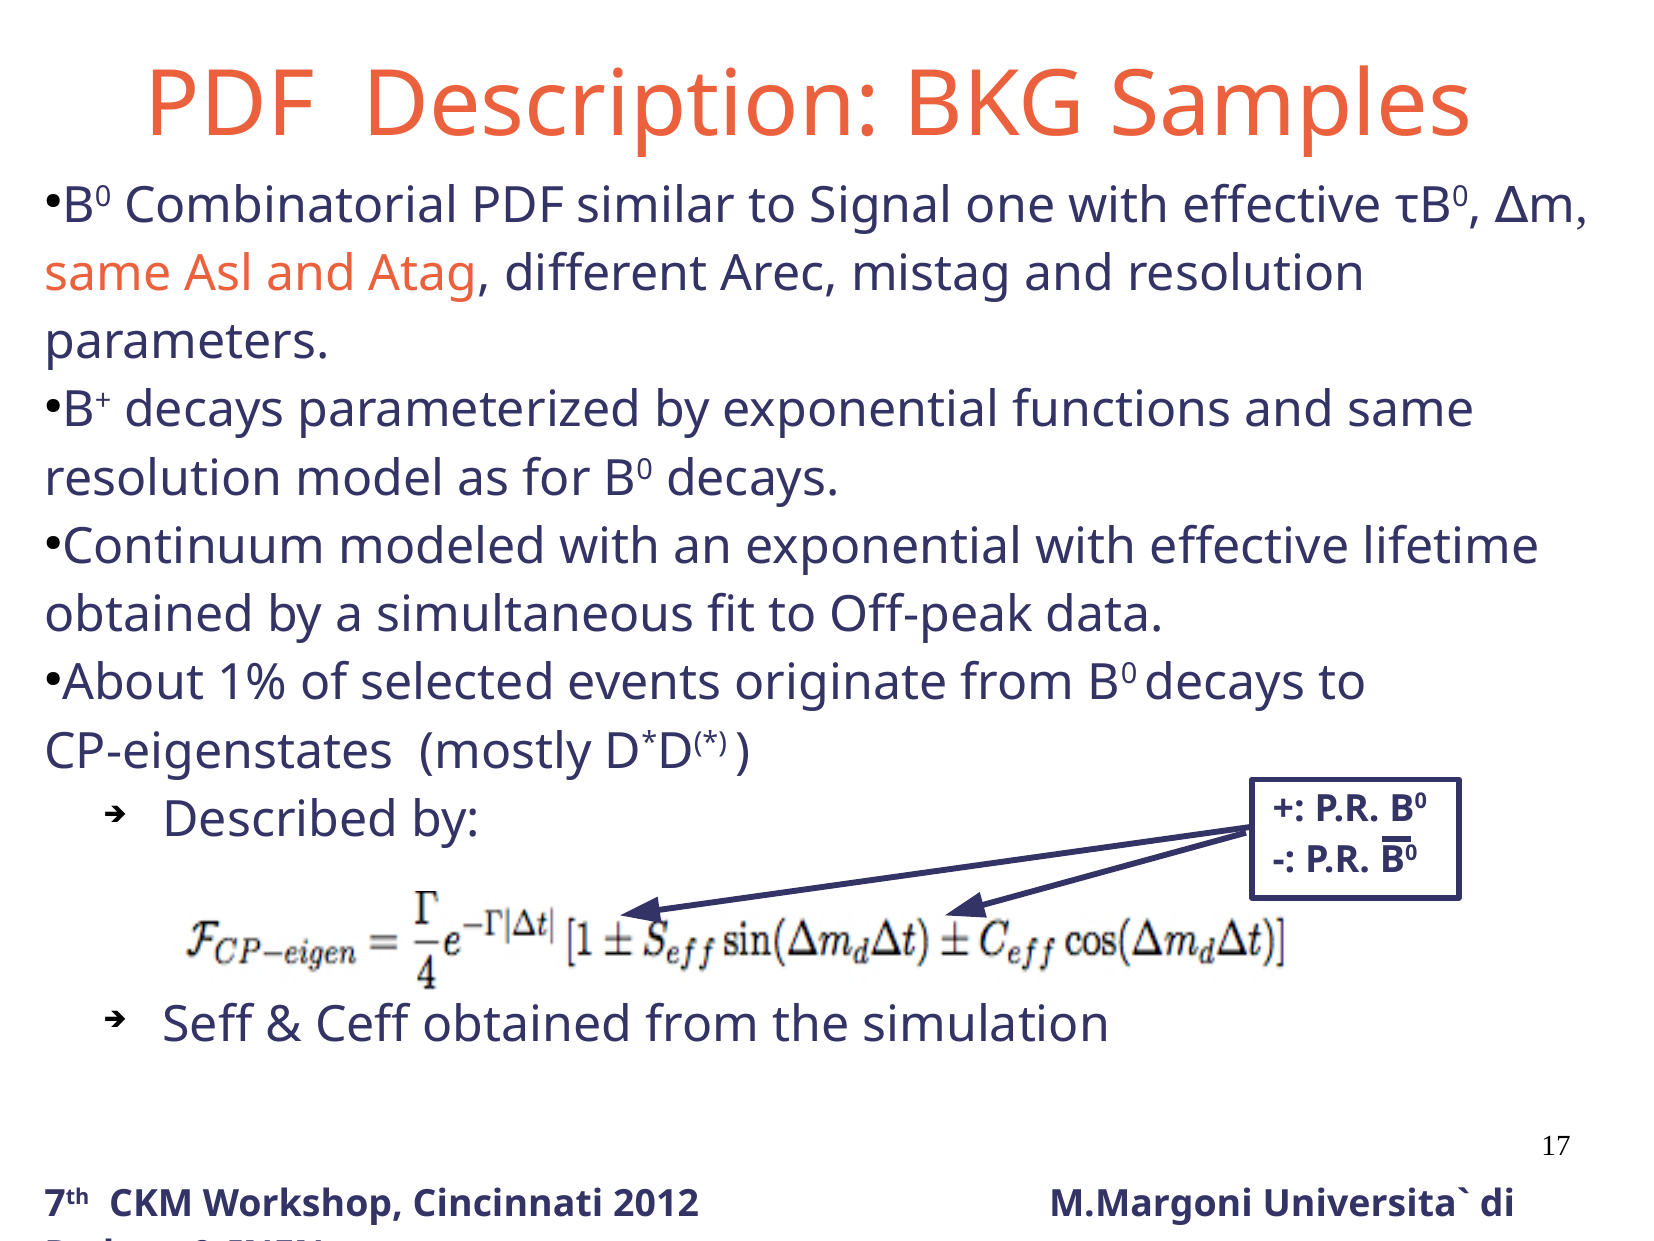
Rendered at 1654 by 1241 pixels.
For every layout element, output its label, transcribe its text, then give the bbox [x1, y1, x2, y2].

text_box 7th CKM Workshop, Cincinnati 2012 M.Margoni Universita` di Padova & INFN [29, 1169, 1625, 1241]
picture [980, 891, 1018, 901]
text_box B0 Combinatorial PDF similar to Signal one with effective τB0, ∆m, same Asl and Atag, different Arec, mistag and resolution parameters. B+ decays parameterized by exponential functions and same resolution model as for B0 decays. Continuum modeled with an exponential with effective lifetime obtained by a simultaneous fit to Off-peak data. About 1% of selected events originate from B0 decays to CP-eigenstates (mostly D*D(*) ) Described by: Seff & Ceff obtained from the simulation [29, 161, 1654, 1241]
text_box +: P.R. B0 -: P.R. B0 [1257, 773, 1583, 906]
picture [171, 891, 1300, 999]
title PDF Description: BKG Samples [82, 3, 1536, 161]
text_box +: P.R. B0 -: P.R. B0 [1257, 782, 1456, 895]
